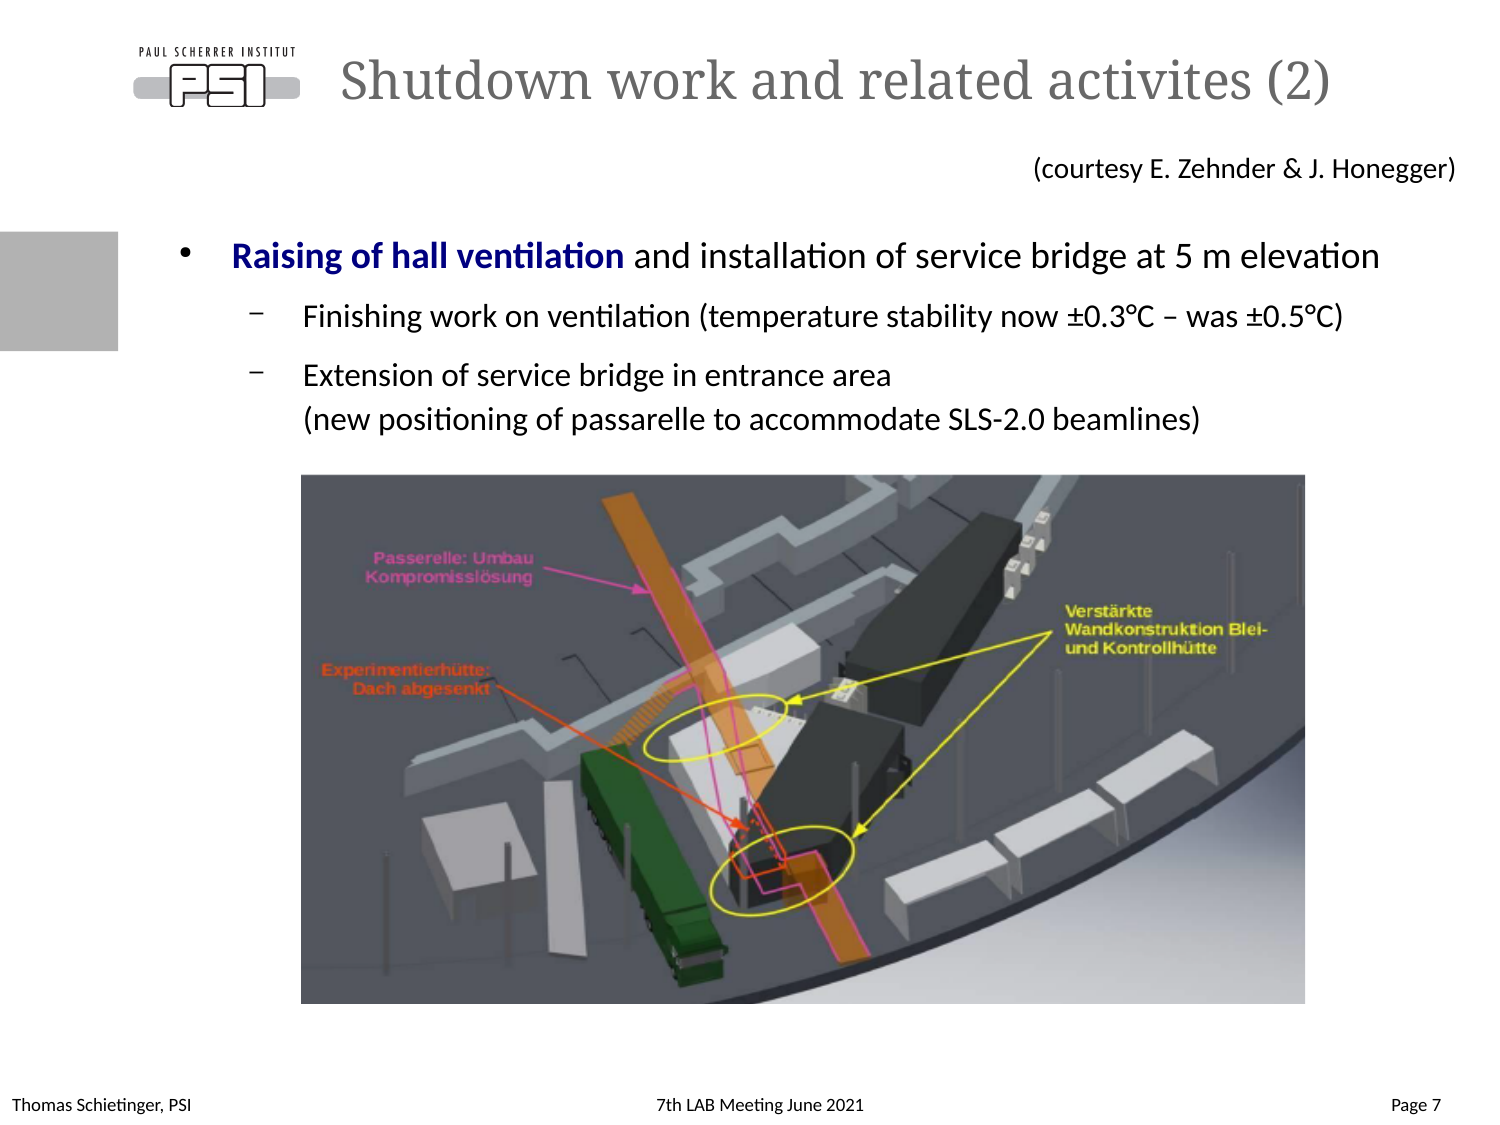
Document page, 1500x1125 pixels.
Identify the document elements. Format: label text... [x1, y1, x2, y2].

title Shutdown work and related activites (2) [340, 47, 1442, 132]
list Raising of hall ventilation and installation of service bridge at 5 m elevation Finishing work on ventilation (temperature stability now ±0.3°C – was ±0.5°C) Extension of service bridge in entrance area (new positioning of passarelle to accommodate SLS-2.0 beamlines) [161, 226, 1424, 847]
picture [301, 472, 1306, 1004]
text_box (courtesy E. Zehnder & J. Honegger) [1018, 149, 1472, 194]
